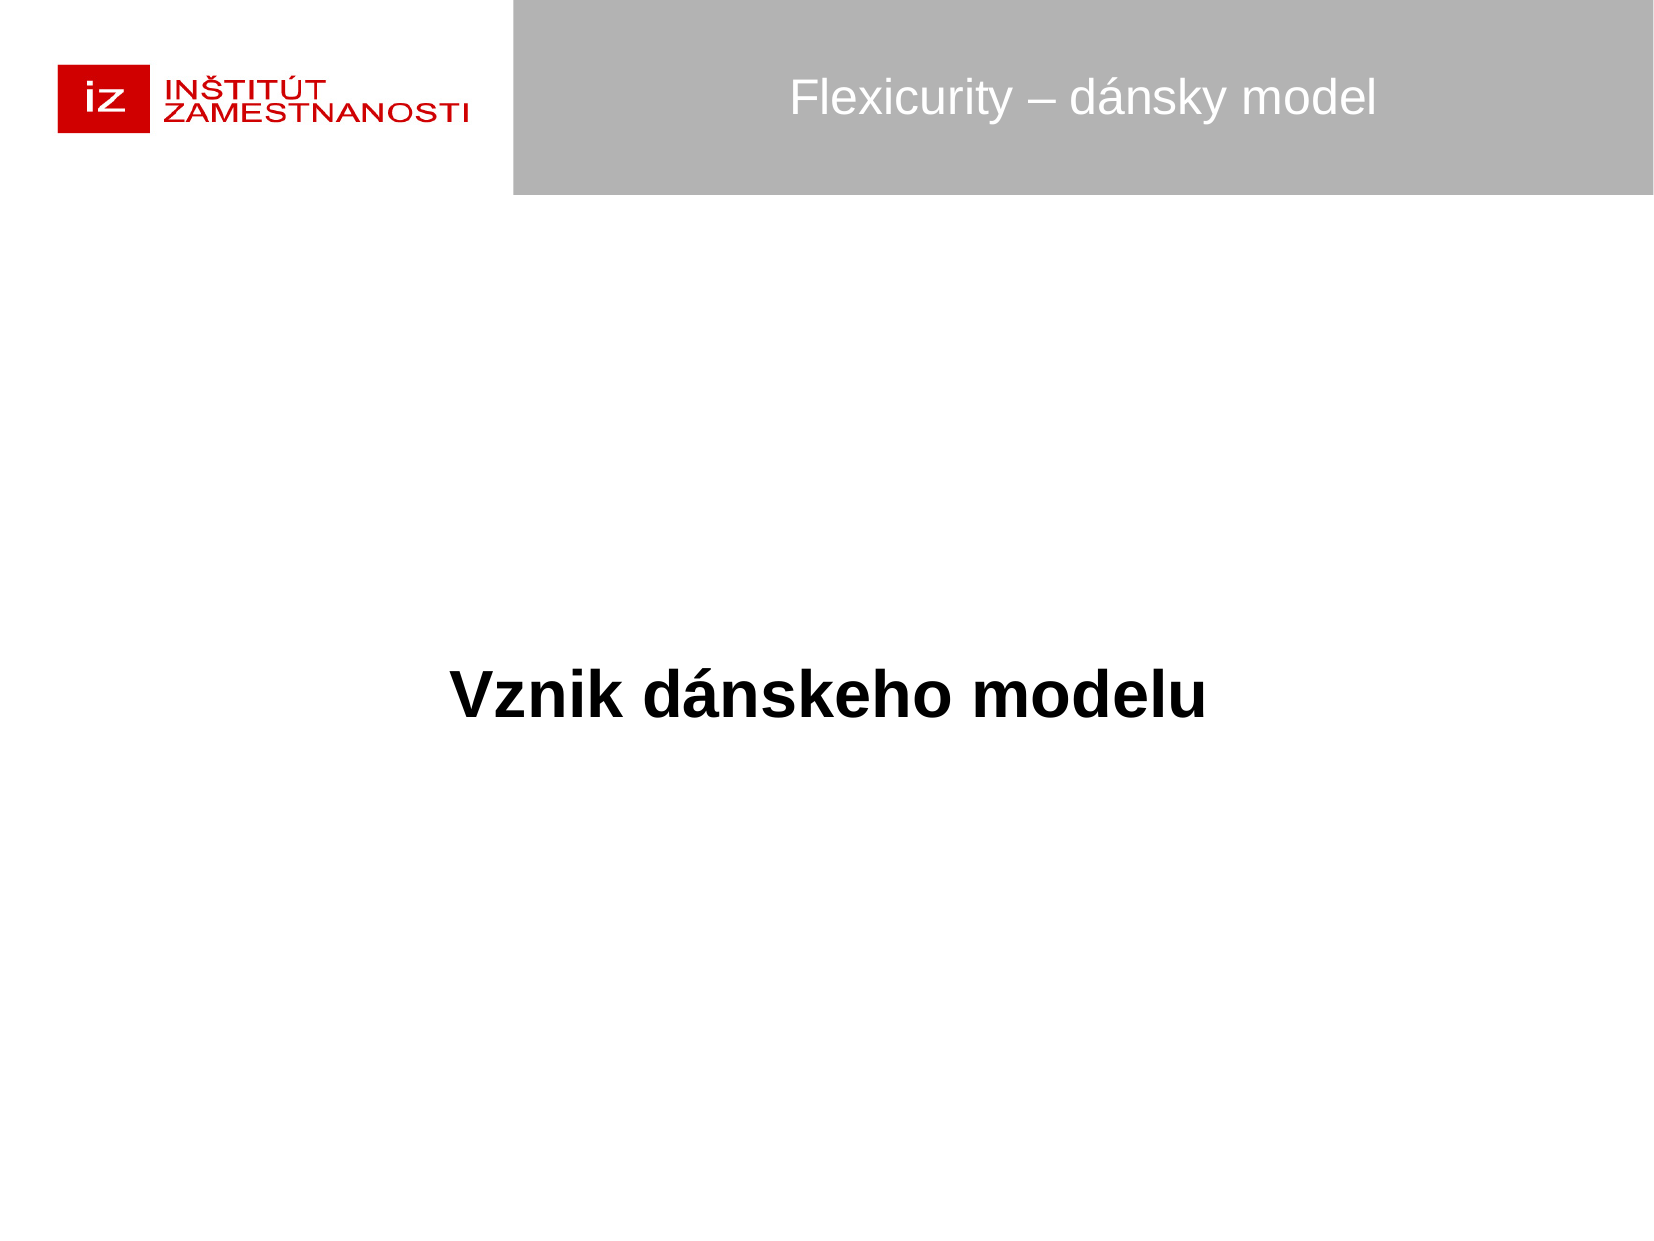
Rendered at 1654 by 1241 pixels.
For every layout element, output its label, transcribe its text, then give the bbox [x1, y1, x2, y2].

list Vznik dánskeho modelu [123, 346, 1536, 1214]
text_box [0, 0, 1654, 196]
text_box Flexicurity – dánsky model [513, 0, 1654, 195]
picture [6, 5, 513, 189]
